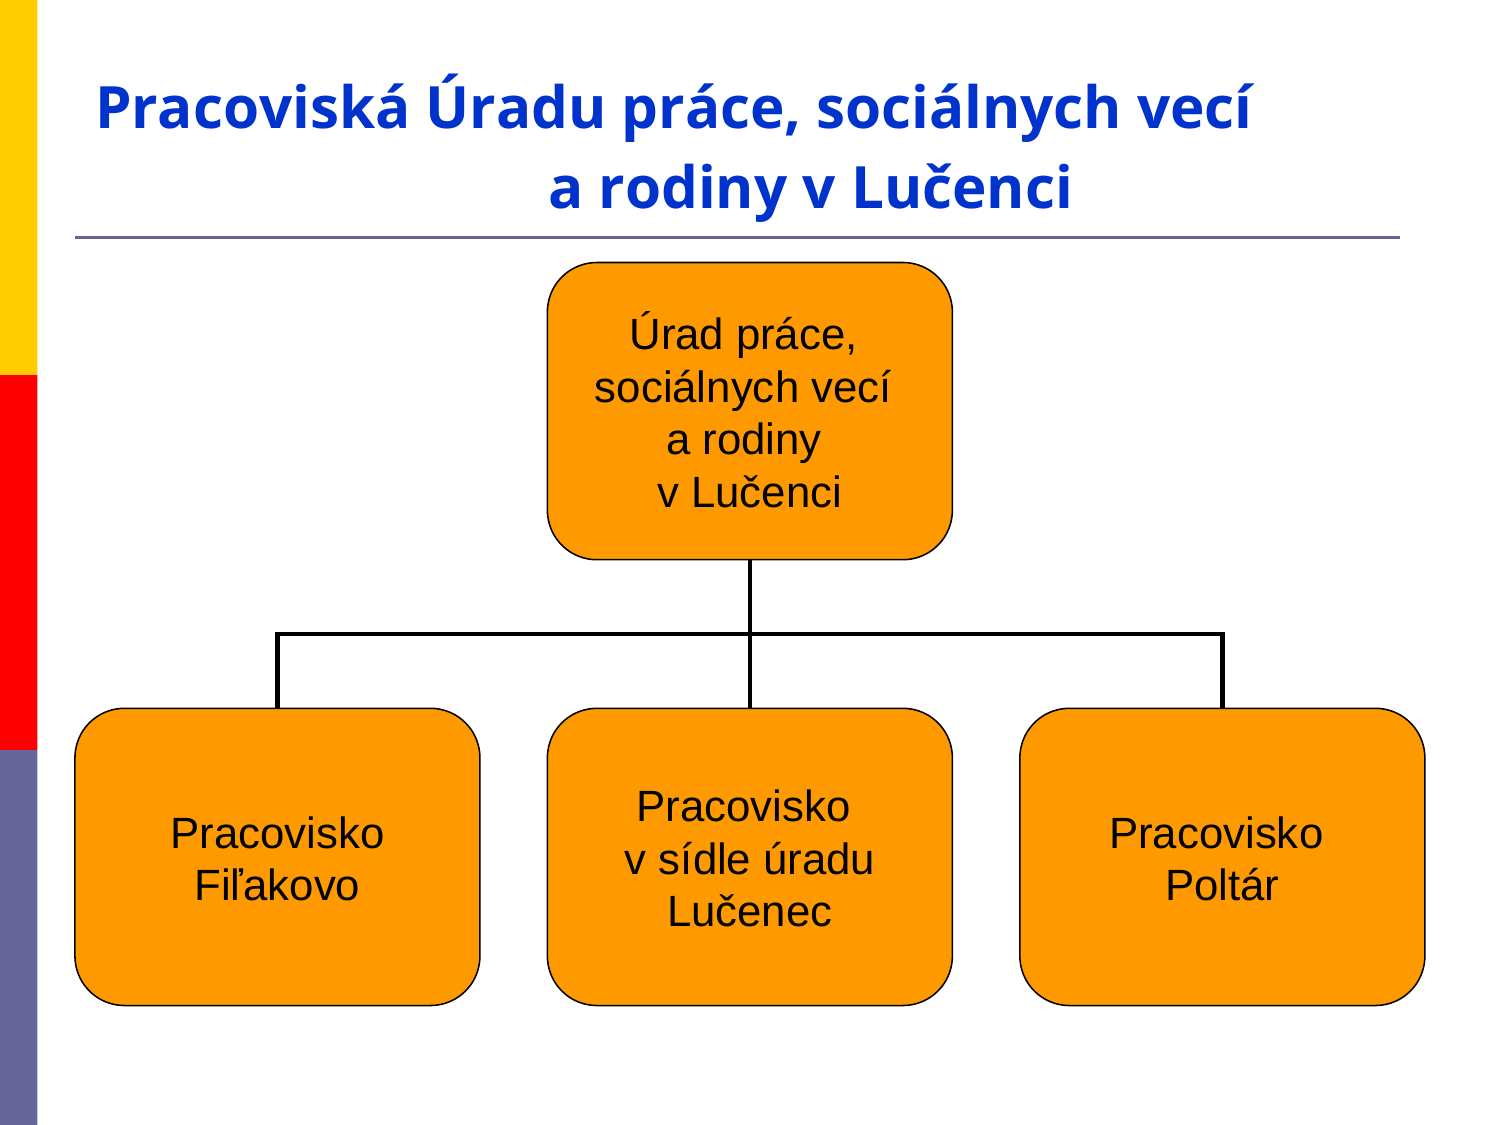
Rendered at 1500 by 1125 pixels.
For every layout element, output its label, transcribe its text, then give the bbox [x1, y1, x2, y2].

text_box Úrad práce, sociálnych vecí a rodiny v Lučenci [547, 262, 953, 560]
text_box Pracovisko Poltár [1019, 708, 1425, 1006]
text_box Pracovisko Fiľakovo [74, 708, 480, 1006]
text_box Pracovisko v sídle úradu Lučenec [547, 708, 953, 1006]
title Pracoviská Úradu práce, sociálnych vecí a rodiny v Lučenci [75, 45, 1426, 233]
